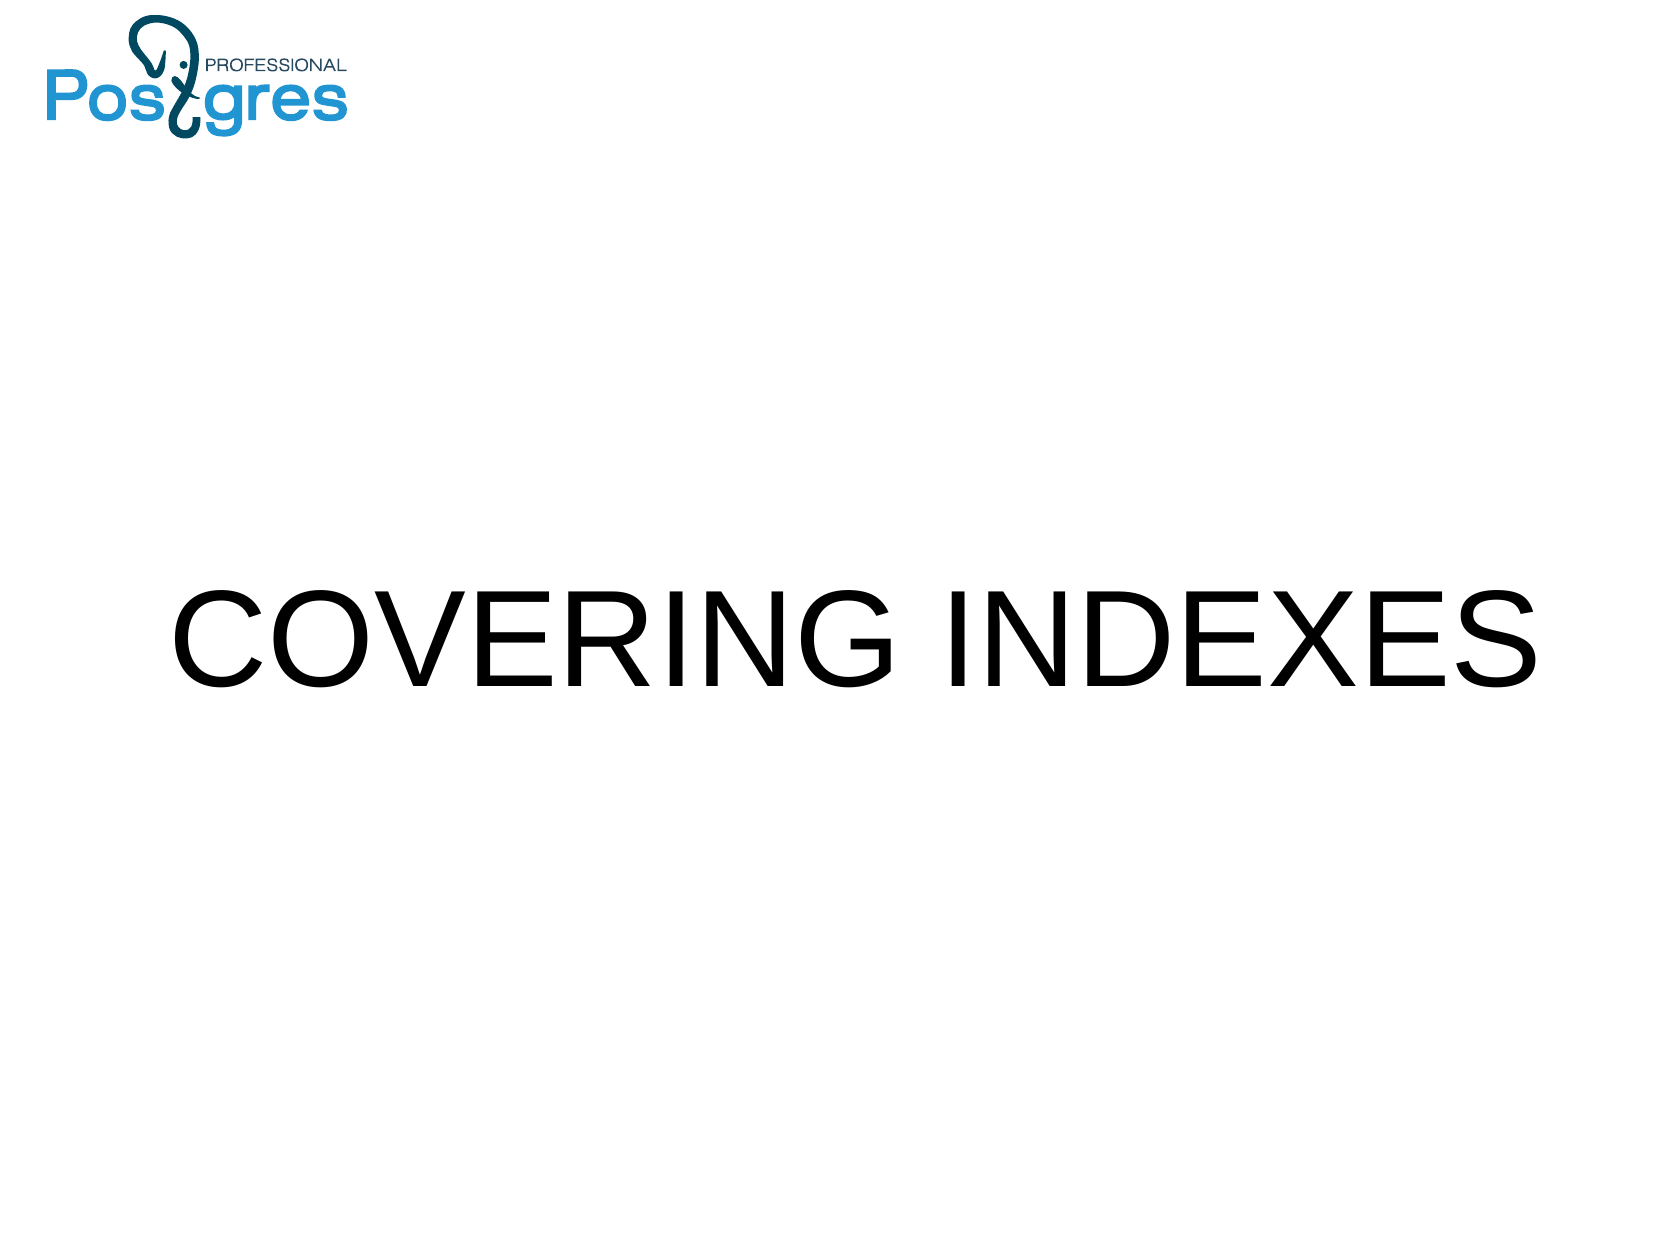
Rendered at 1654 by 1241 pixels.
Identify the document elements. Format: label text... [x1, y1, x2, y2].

list COVERING INDEXES [41, 236, 1601, 1193]
